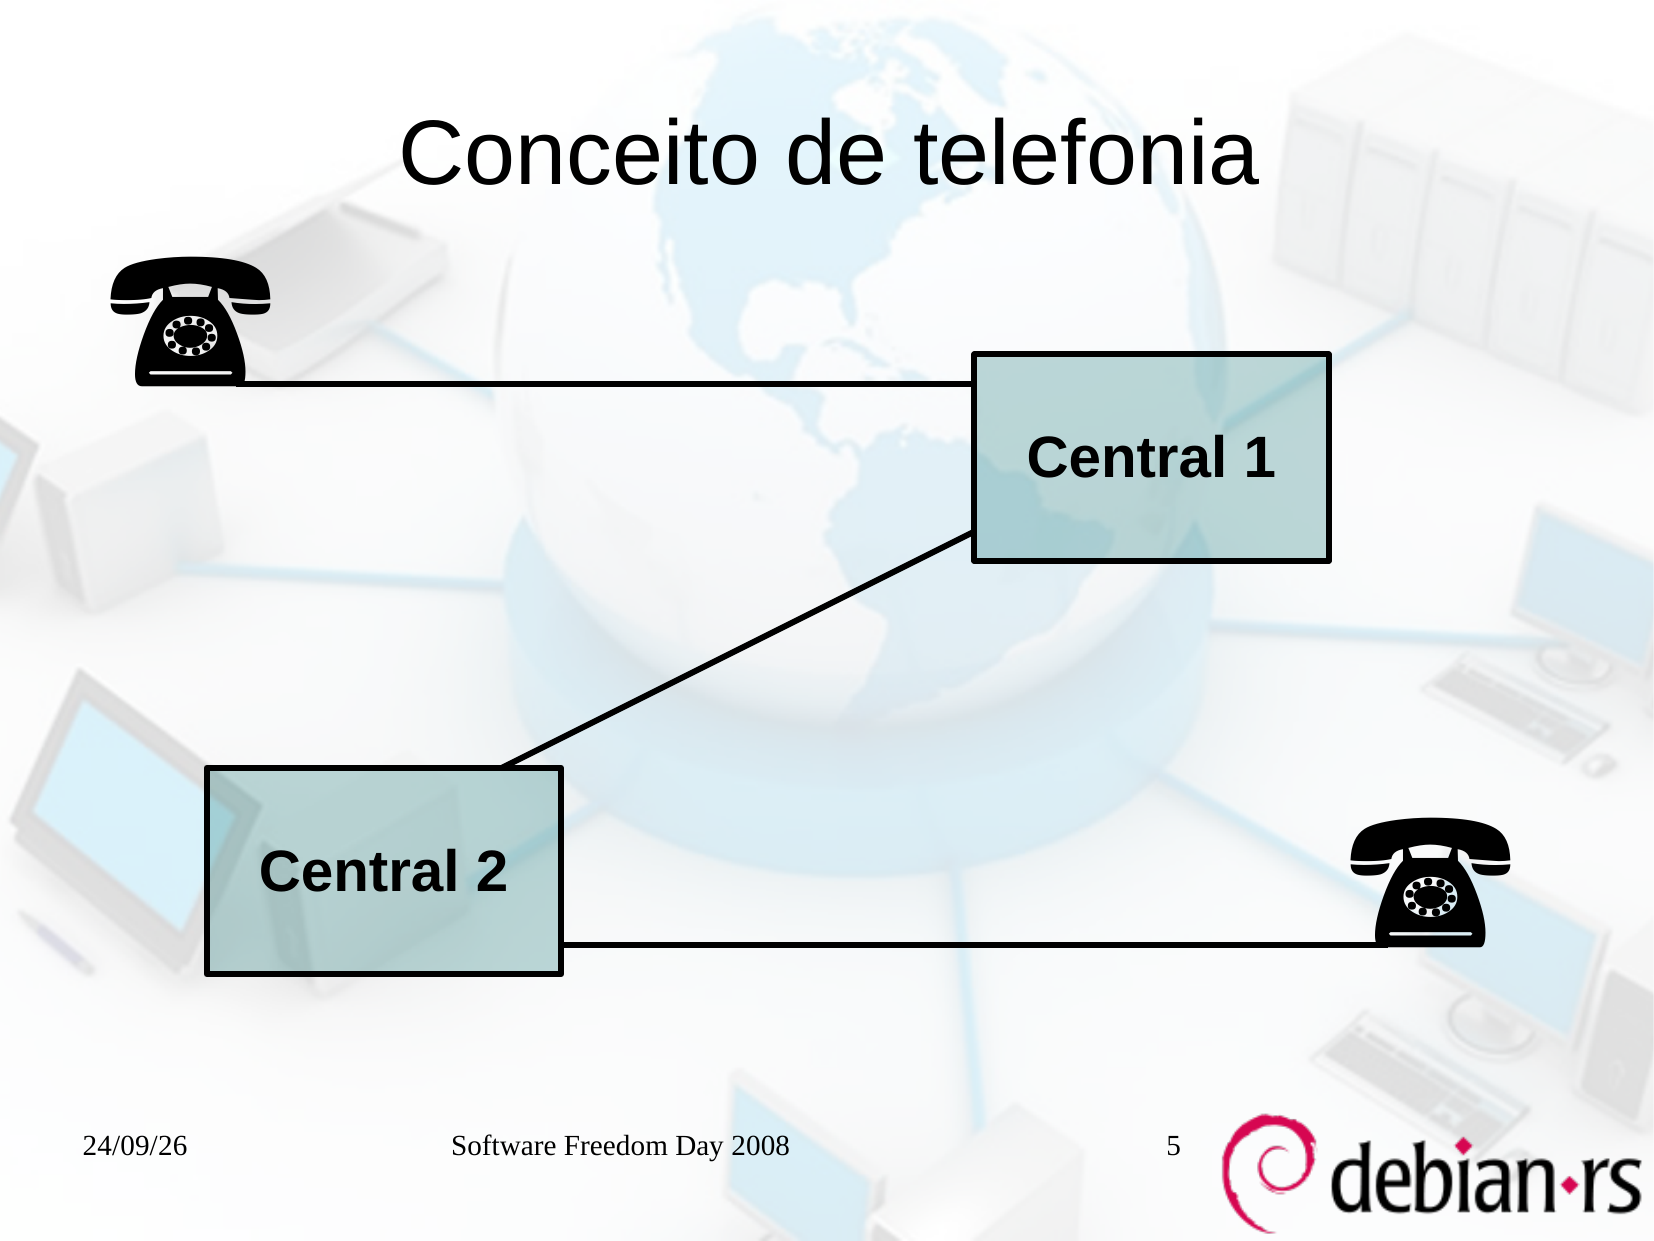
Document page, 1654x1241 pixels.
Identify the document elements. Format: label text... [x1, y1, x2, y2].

picture [0, 0, 1654, 1241]
text_box Central 2 [206, 767, 562, 975]
text_box Central 1 [974, 354, 1329, 562]
text_box ☎ [88, 265, 325, 448]
title Conceito de telefonia [88, 49, 1571, 257]
text_box ☎ [1328, 826, 1565, 1009]
